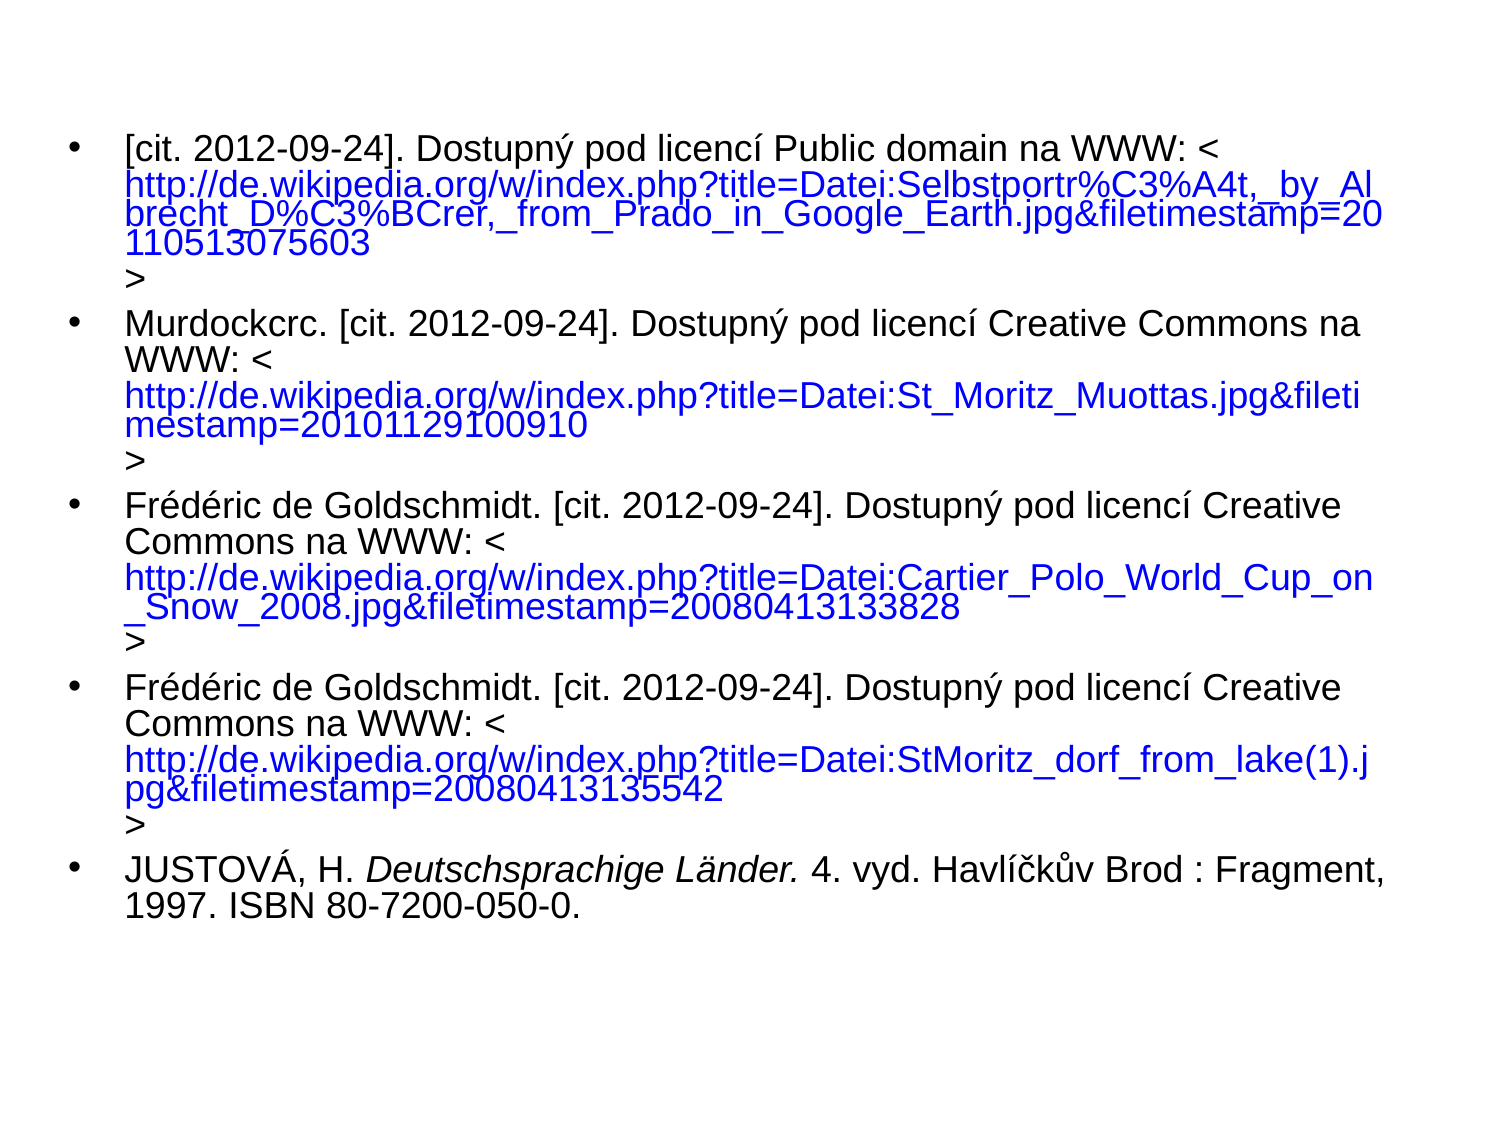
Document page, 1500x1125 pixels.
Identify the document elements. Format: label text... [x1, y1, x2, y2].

list [cit. 2012-09-24]. Dostupný pod licencí Public domain na WWW: <http://de.wikipedia.org/w/index.php?title=Datei:Selbstportr%C3%A4t,_by_Albrecht_D%C3%BCrer,_from_Prado_in_Google_Earth.jpg&filetimestamp=20110513075603> Murdockcrc. [cit. 2012-09-24]. Dostupný pod licencí Creative Commons na WWW: <http://de.wikipedia.org/w/index.php?title=Datei:St_Moritz_Muottas.jpg&filetimestamp=20101129100910> Frédéric de Goldschmidt. [cit. 2012-09-24]. Dostupný pod licencí Creative Commons na WWW: <http://de.wikipedia.org/w/index.php?title=Datei:Cartier_Polo_World_Cup_on_Snow_2008.jpg&filetimestamp=20080413133828> Frédéric de Goldschmidt. [cit. 2012-09-24]. Dostupný pod licencí Creative Commons na WWW: <http://de.wikipedia.org/w/index.php?title=Datei:StMoritz_dorf_from_lake(1).jpg&filetimestamp=20080413135542> JUSTOVÁ, H. Deutschsprachige Länder. 4. vyd. Havlíčkův Brod : Fragment, 1997. ISBN 80-7200-050-0. [53, 125, 1404, 868]
